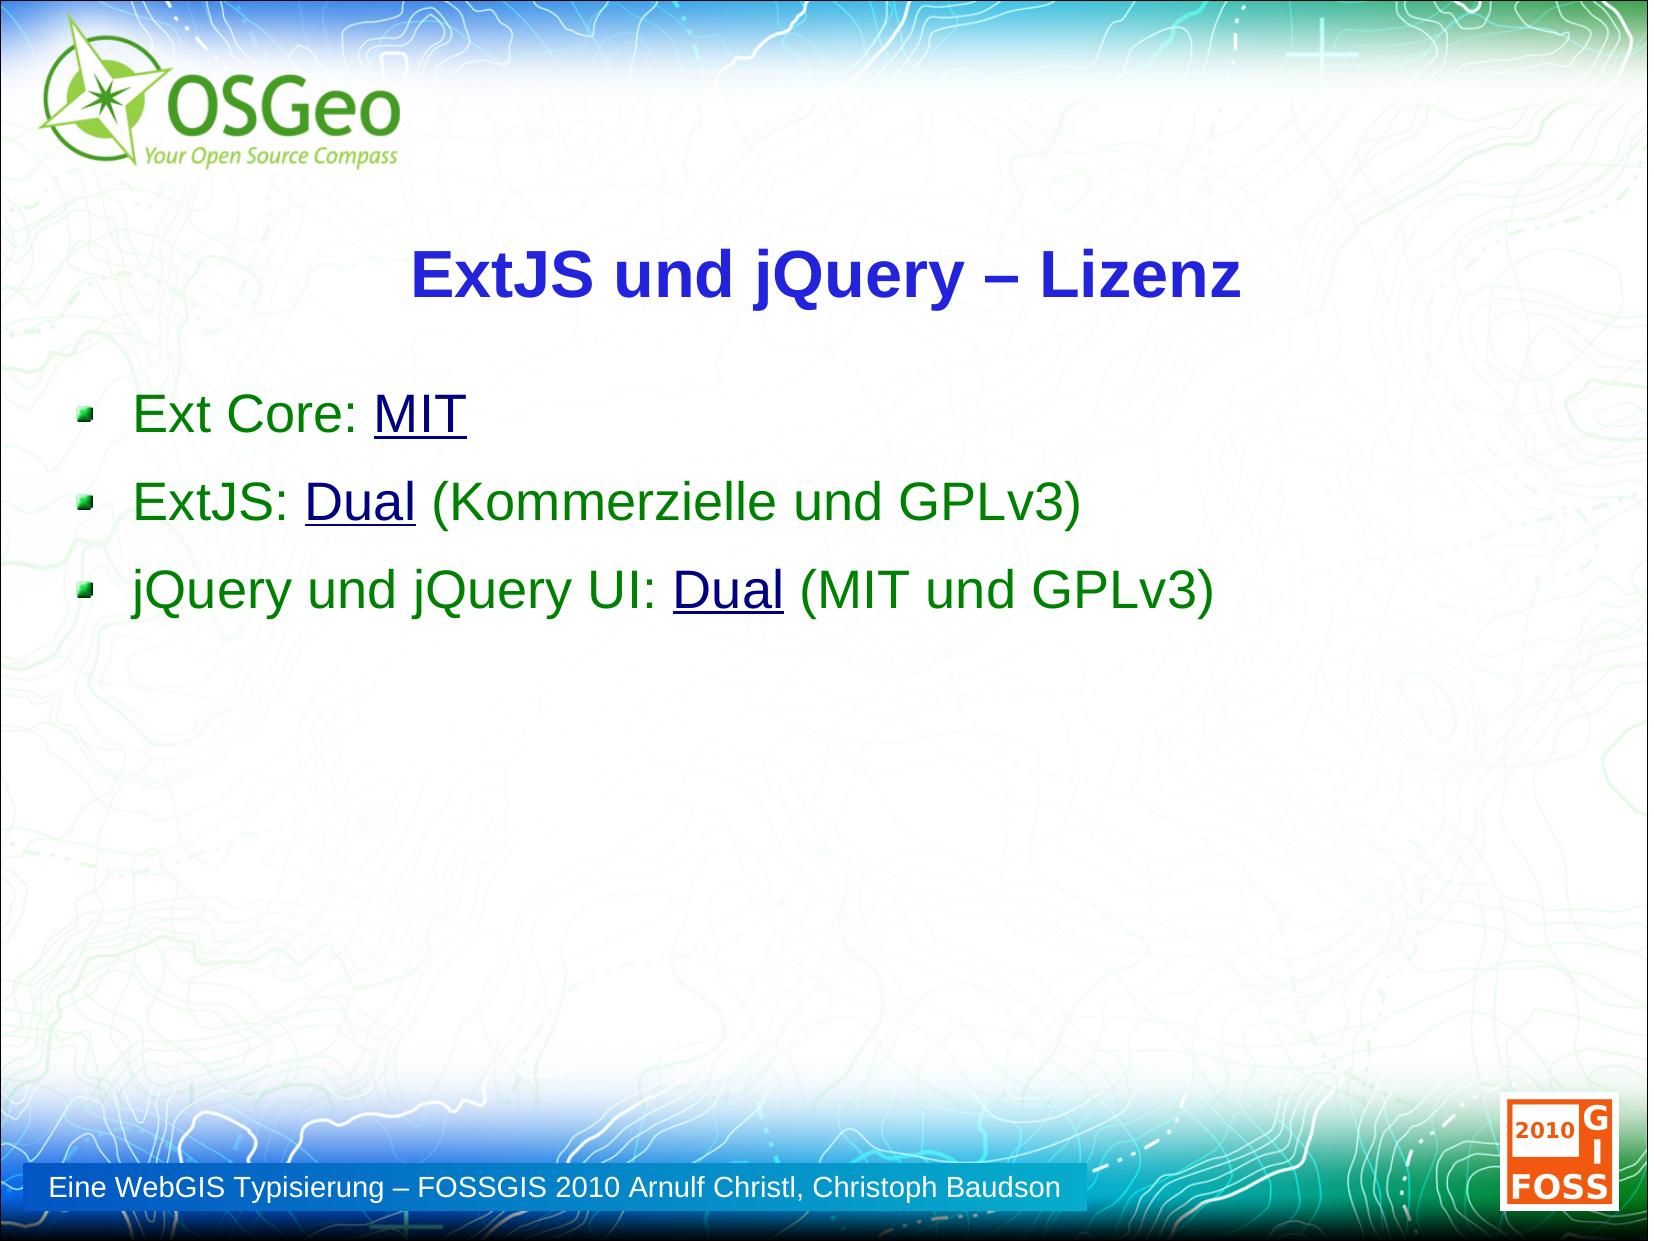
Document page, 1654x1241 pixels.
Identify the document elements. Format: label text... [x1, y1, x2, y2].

picture [1, 1, 1647, 1240]
title ExtJS und jQuery – Lizenz [82, 208, 1571, 342]
list Ext Core: MIT ExtJS: Dual (Kommerzielle und GPLv3) jQuery und jQuery UI: Dual (MIT und GPLv3) [76, 383, 1565, 1188]
